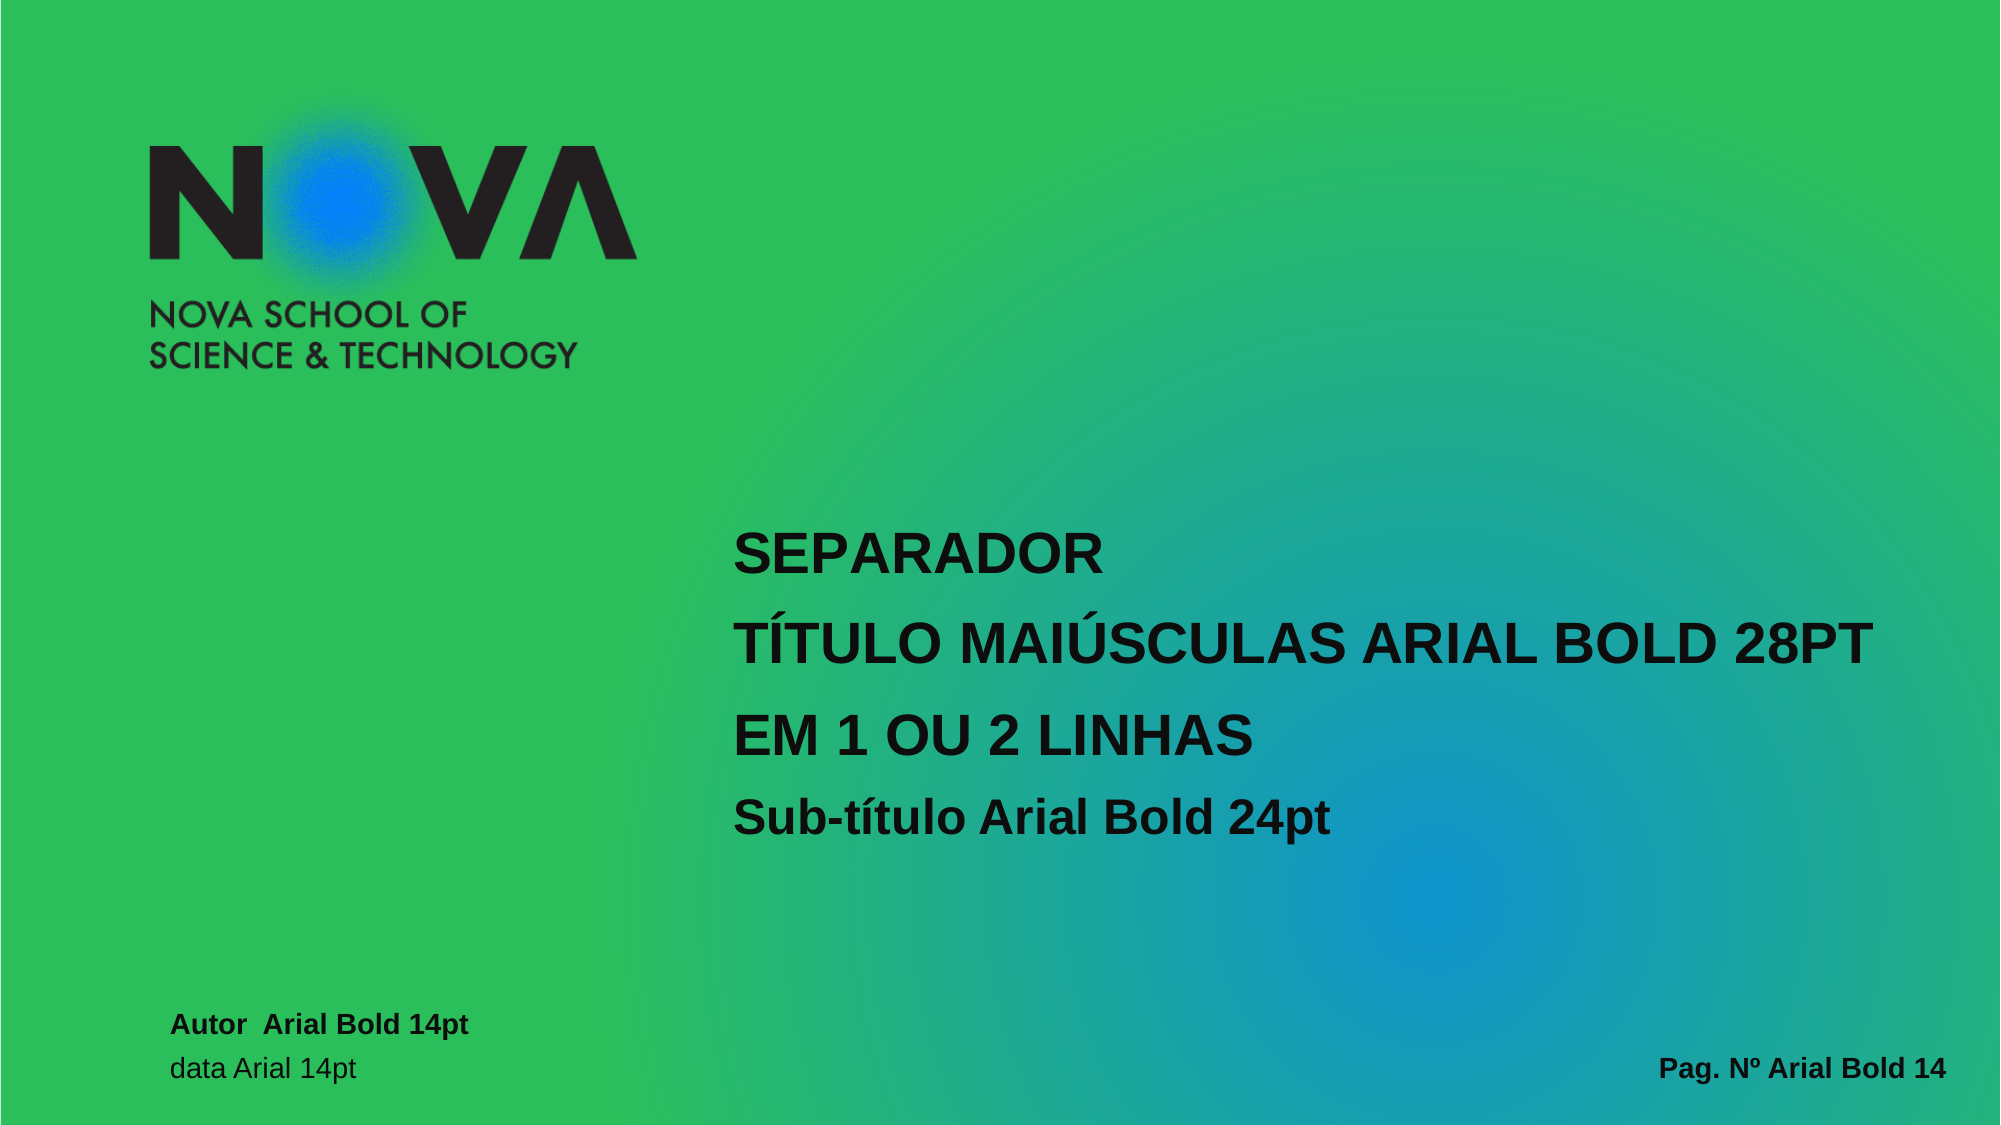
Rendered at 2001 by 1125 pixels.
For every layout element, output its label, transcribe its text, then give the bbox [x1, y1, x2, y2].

picture [0, 0, 2000, 1125]
text_box Pag. Nº Arial Bold 14 [1651, 1042, 1956, 1093]
text_box Autor Arial Bold 14pt [162, 997, 479, 1048]
text_box SEPARADOR TÍTULO mAIÚSCULAS arial bold 28pt em 1 ou 2 linhas Sub-título Arial Bold 24pt [725, 486, 1908, 848]
text_box data Arial 14pt [162, 1048, 366, 1093]
